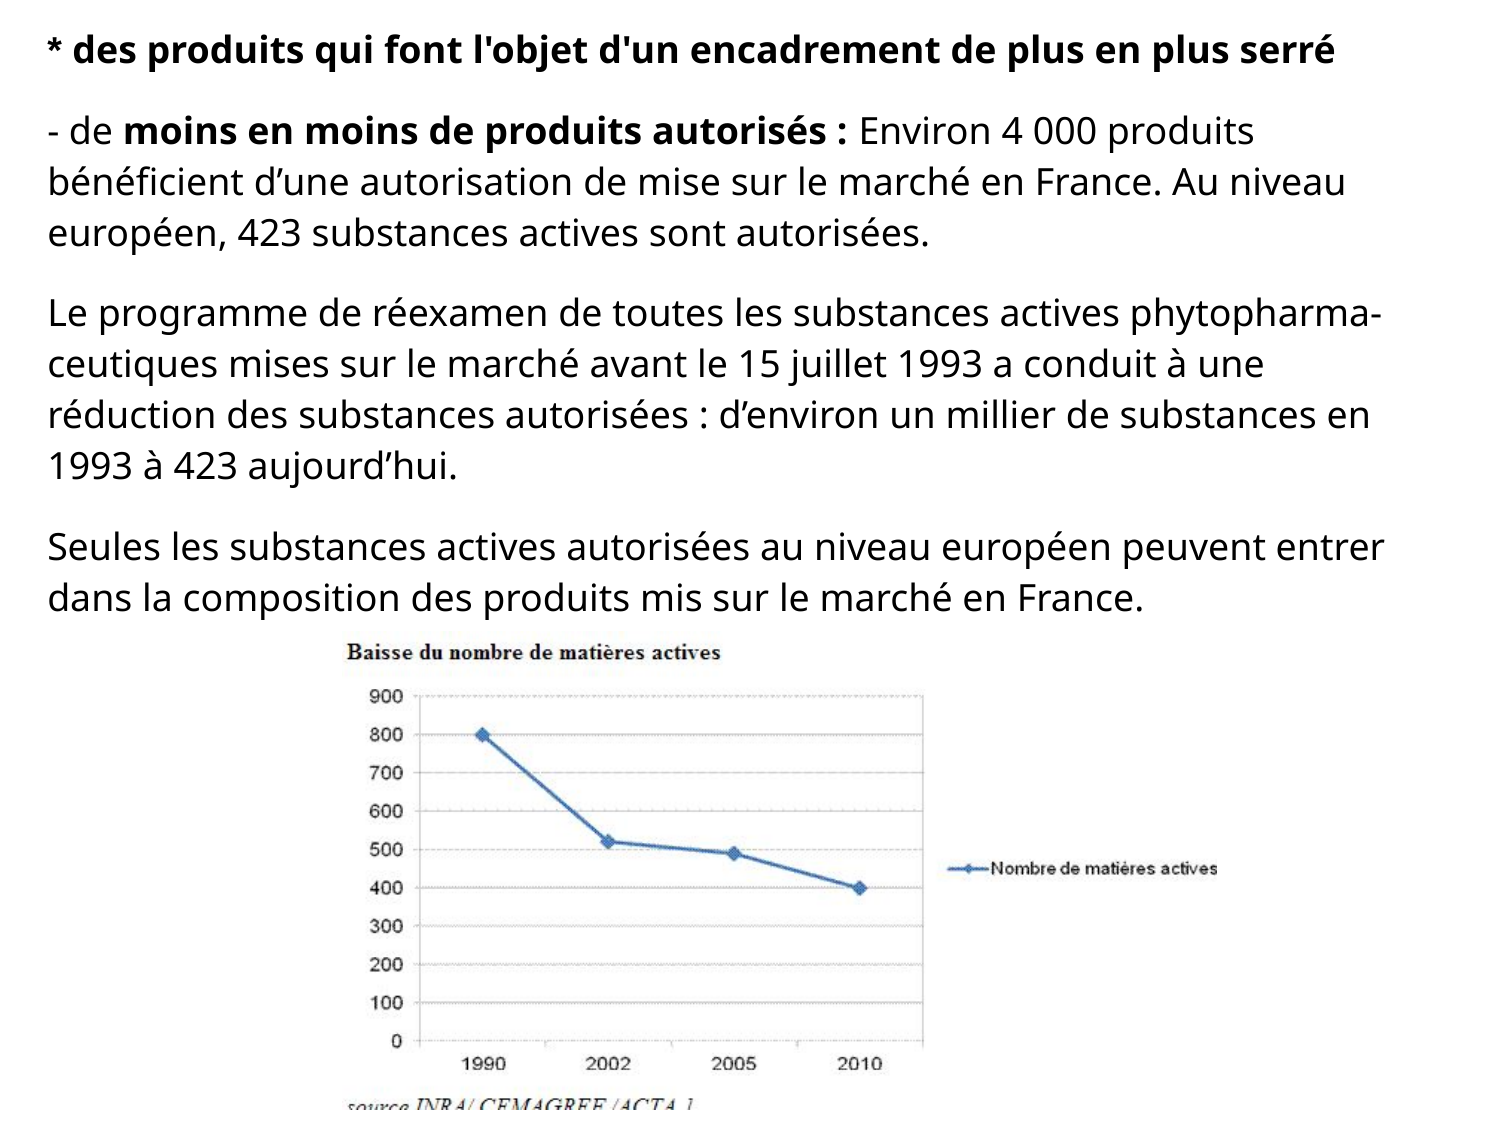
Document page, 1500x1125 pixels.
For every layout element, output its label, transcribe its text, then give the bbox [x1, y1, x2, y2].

list * des produits qui font l'objet d'un encadrement de plus en plus serré - de moins en moins de produits autorisés : Environ 4 000 produits bénéficient d’une autorisation de mise sur le marché en France. Au niveau européen, 423 substances actives sont autorisées. Le programme de réexamen de toutes les substances actives phytopharma-ceutiques mises sur le marché avant le 15 juillet 1993 a conduit à une réduction des substances autorisées : d’environ un millier de substances en 1993 à 423 aujourd’hui. Seules les substances actives autorisées au niveau européen peuvent entrer dans la composition des produits mis sur le marché en France. [47, 23, 1425, 916]
picture [342, 631, 1217, 1110]
